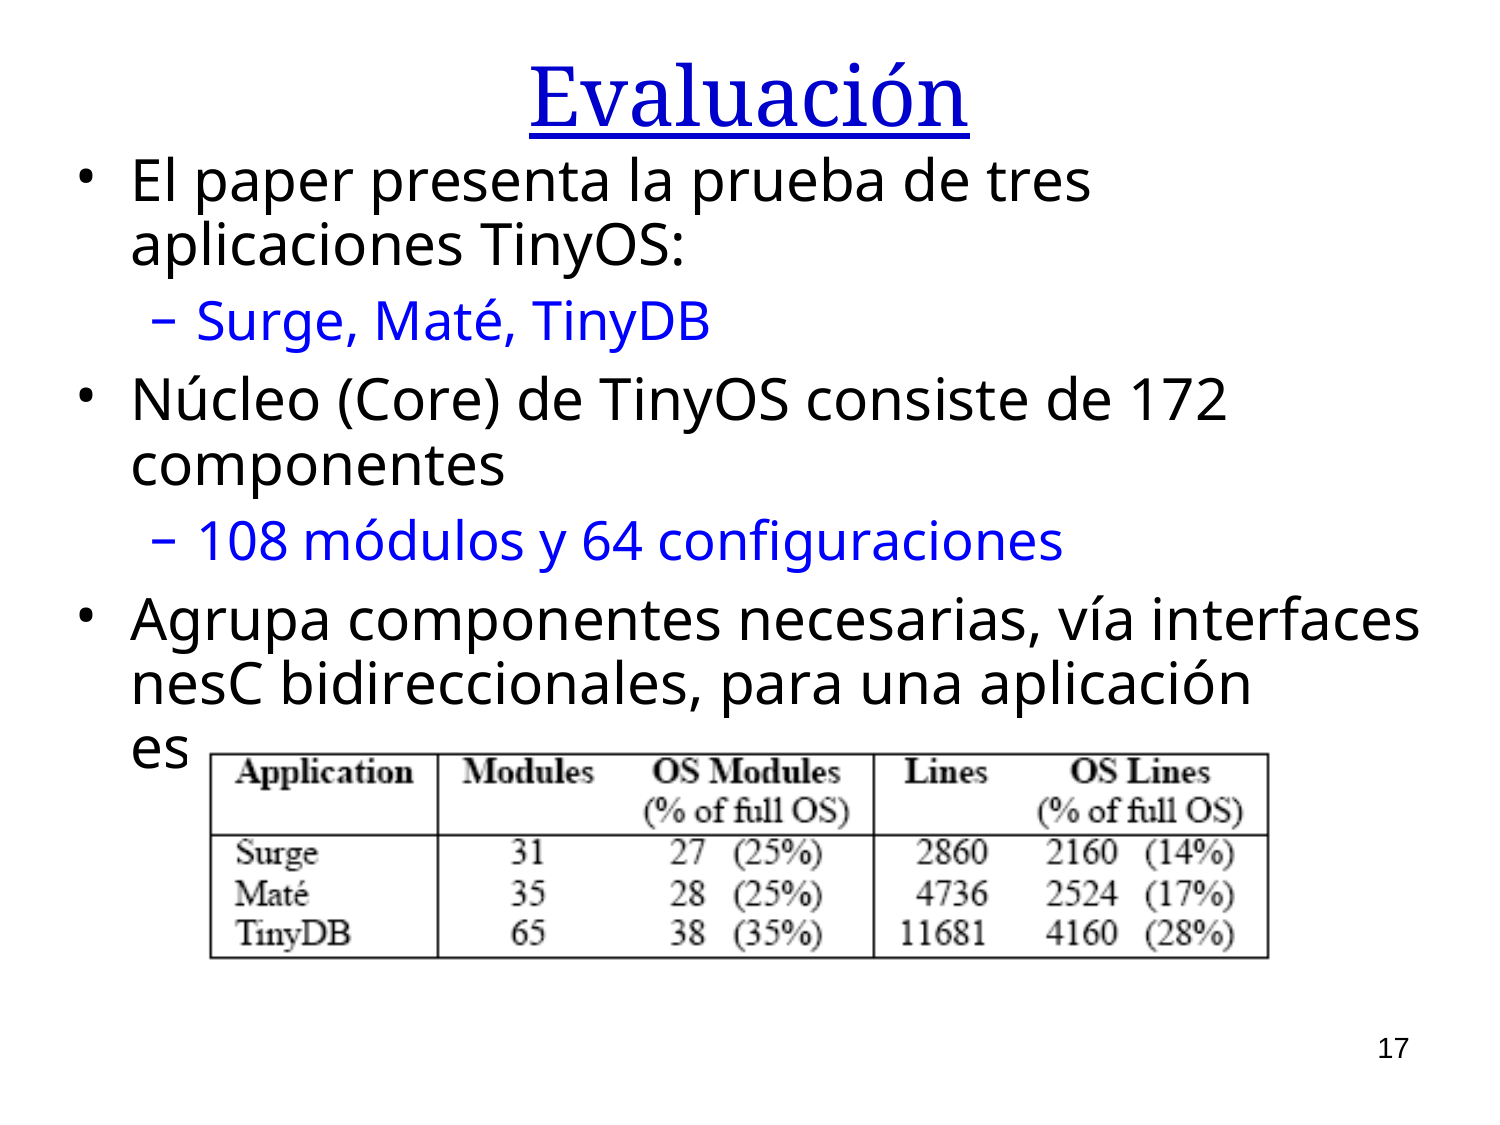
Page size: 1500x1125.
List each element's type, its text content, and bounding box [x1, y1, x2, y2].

list El paper presenta la prueba de tres aplicaciones TinyOS: Surge, Maté, TinyDB Núcleo (Core) de TinyOS consiste de 172 componentes 108 módulos y 64 configuraciones Agrupa componentes necesarias, vía interfaces nesC bidireccionales, para una aplicación específica. [74, 149, 1425, 714]
title Evaluación [74, 30, 1425, 149]
picture [187, 719, 1300, 992]
